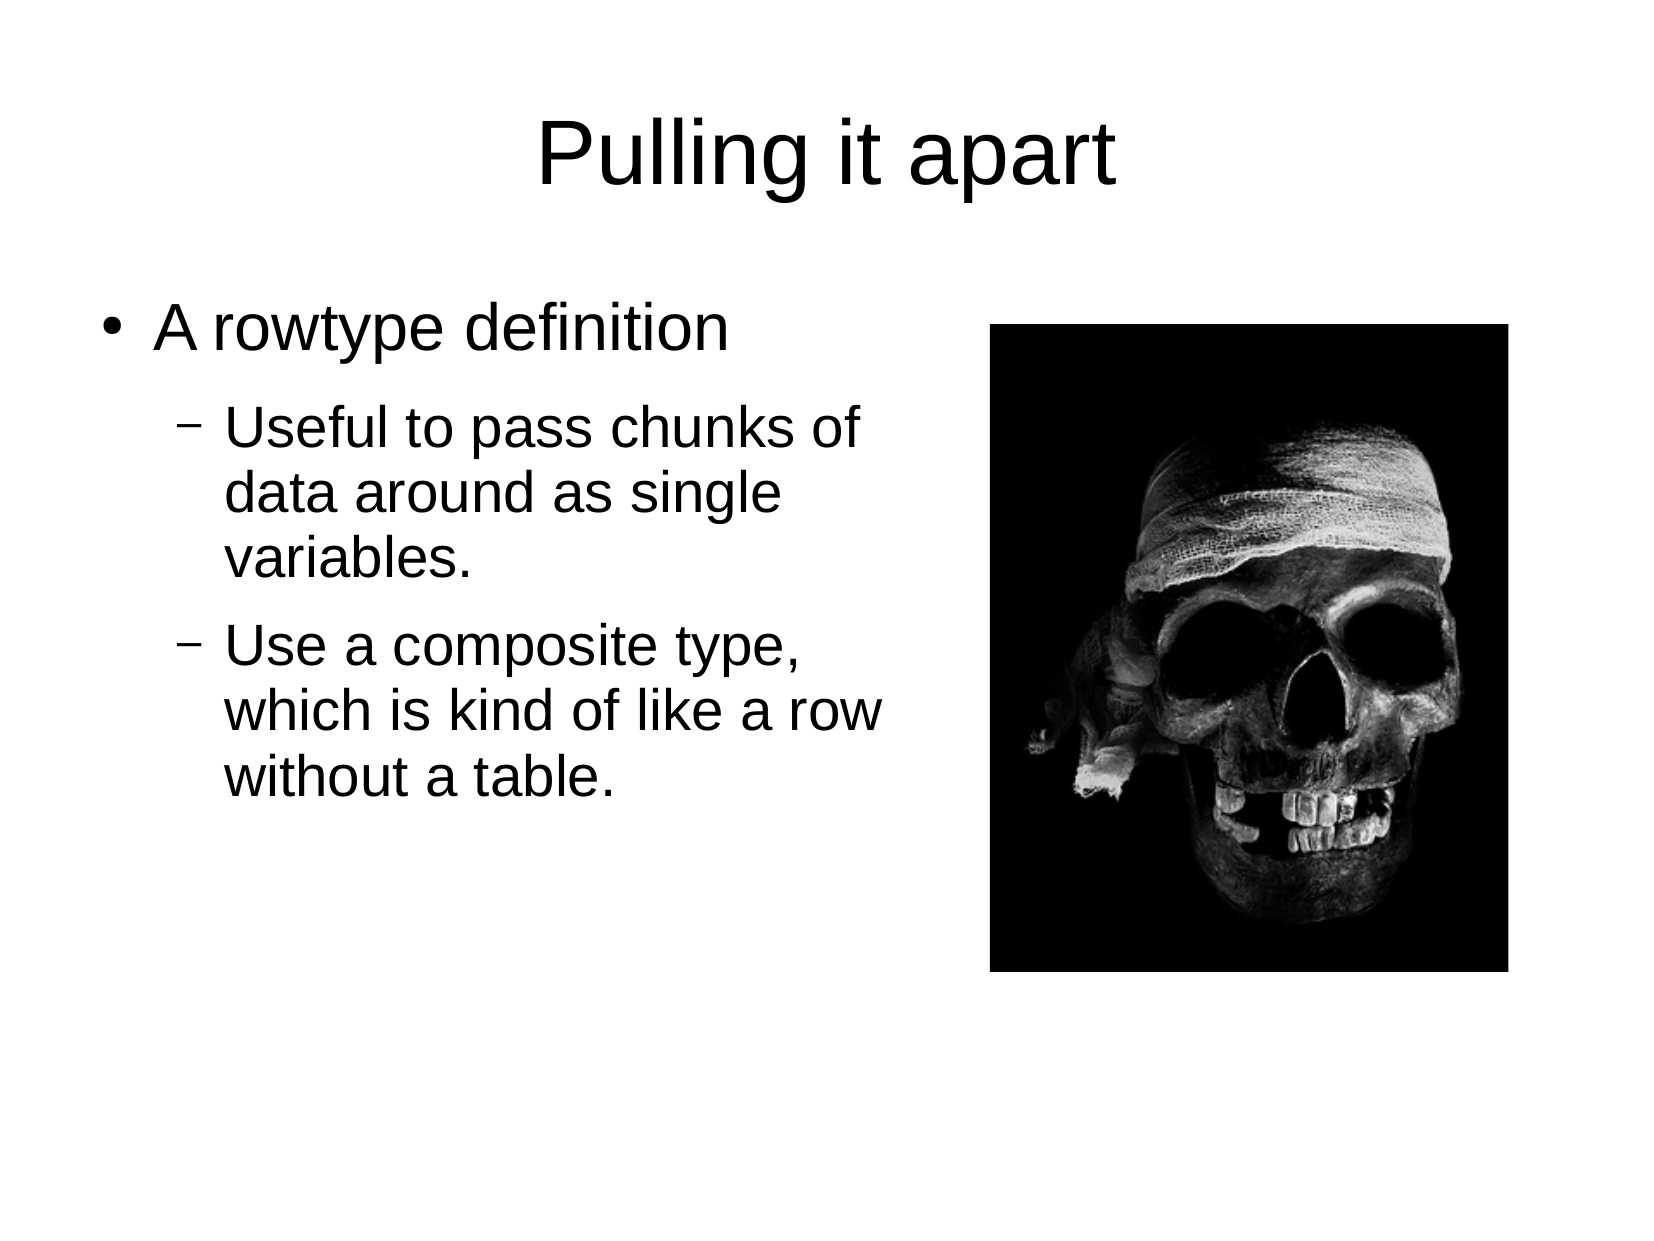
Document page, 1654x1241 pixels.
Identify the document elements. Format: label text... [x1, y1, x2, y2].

title Pulling it apart [82, 49, 1571, 257]
list A rowtype definition Useful to pass chunks of data around as single variables. Use a composite type, which is kind of like a row without a table. [82, 290, 916, 1109]
picture [989, 324, 1509, 972]
